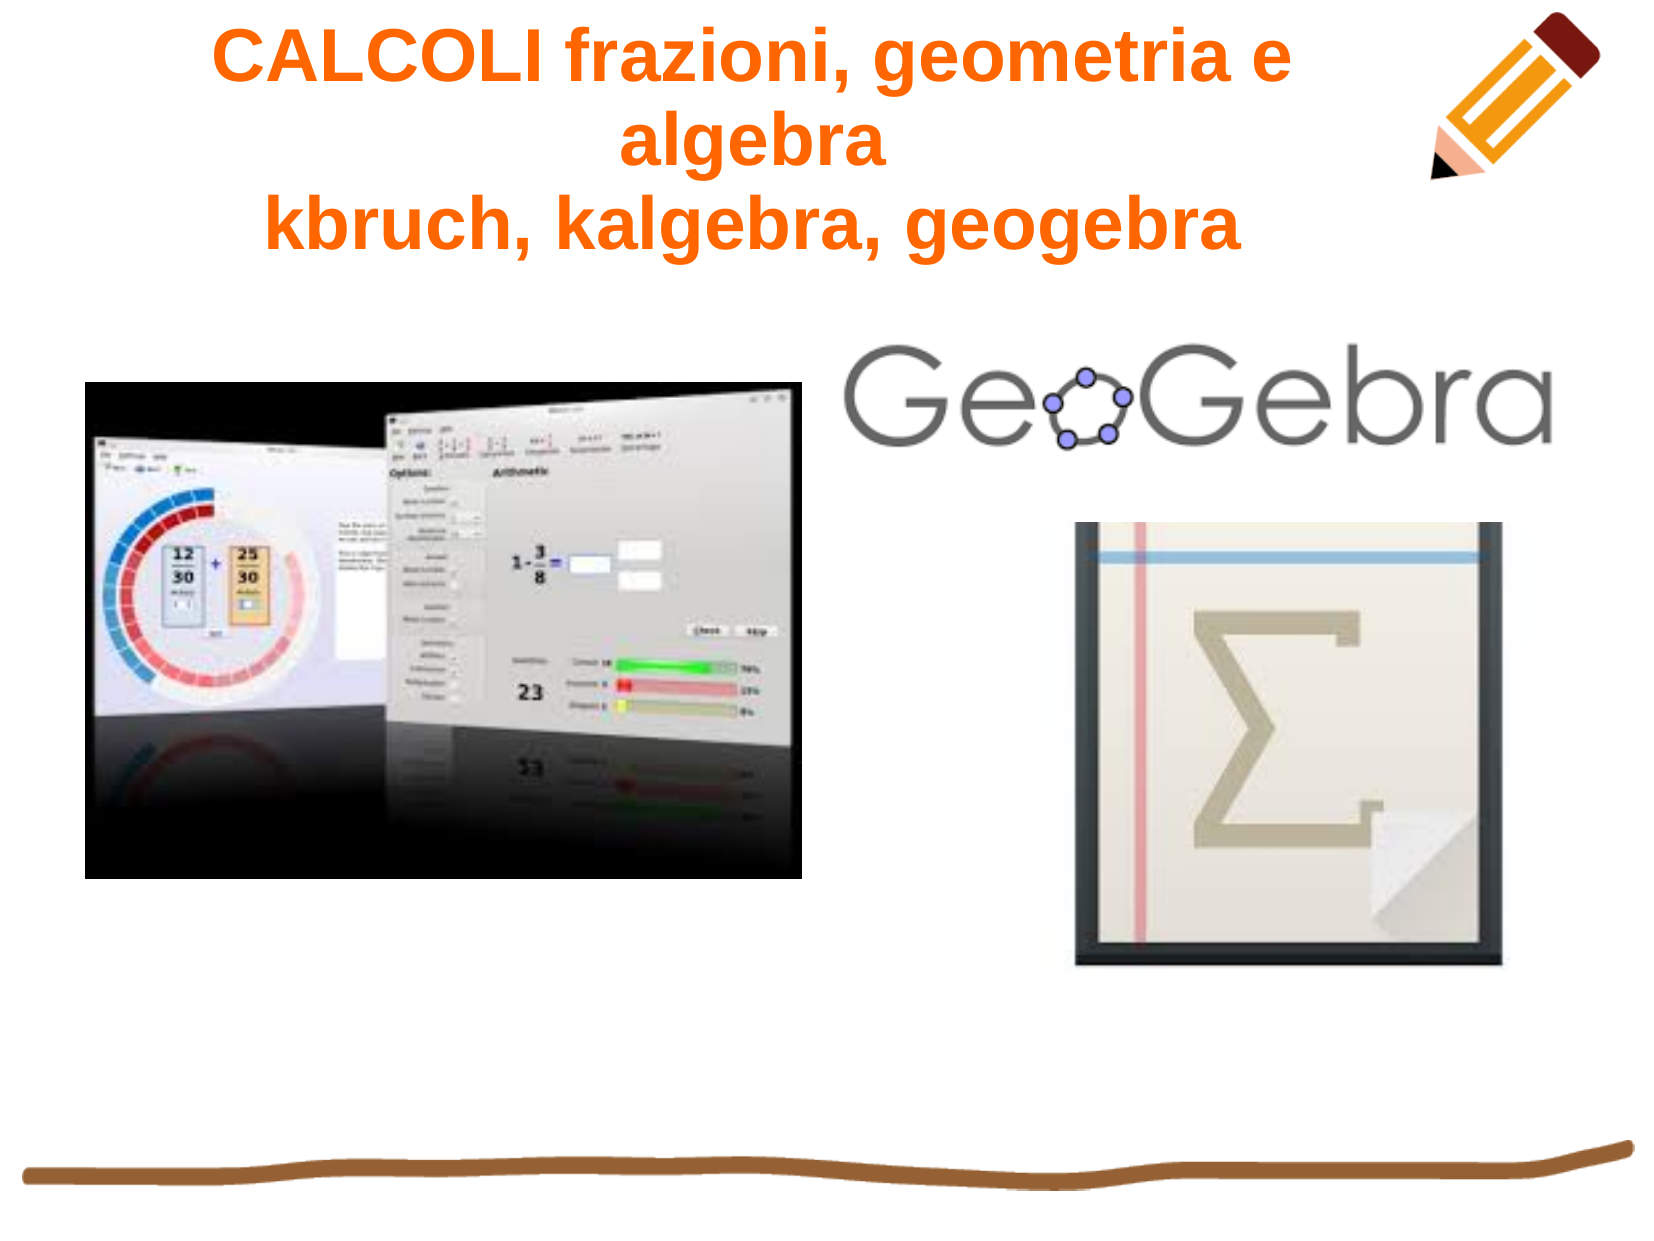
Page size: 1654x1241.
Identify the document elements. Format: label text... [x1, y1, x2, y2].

picture [22, 1140, 1635, 1191]
title CALCOLI frazioni, geometria e algebra kbruch, kalgebra, geogebra [79, 13, 1426, 266]
picture [1430, 12, 1601, 181]
picture [85, 275, 1637, 1014]
